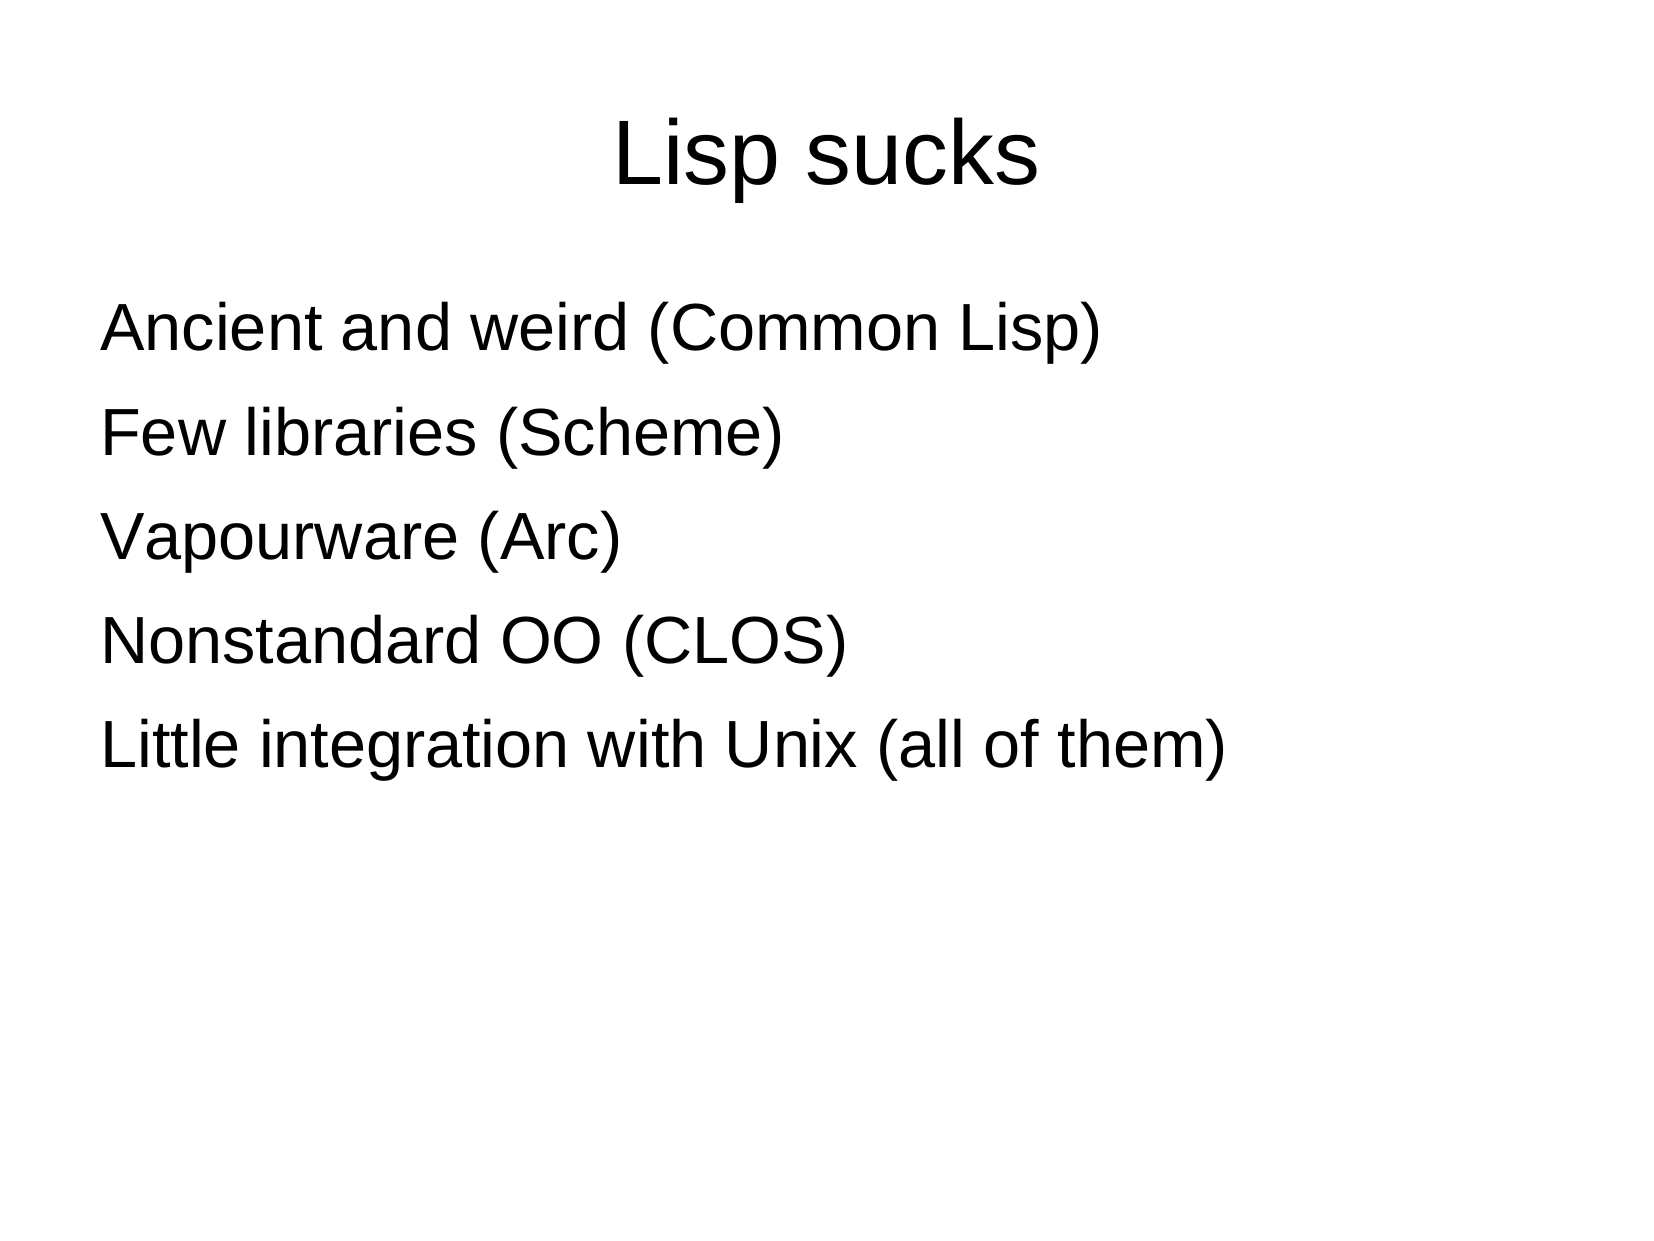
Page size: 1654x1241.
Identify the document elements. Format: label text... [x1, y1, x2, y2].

title Lisp sucks [82, 56, 1571, 250]
list Ancient and weird (Common Lisp) Few libraries (Scheme) Vapourware (Arc) Nonstandard OO (CLOS) Little integration with Unix (all of them) [82, 290, 1571, 1094]
